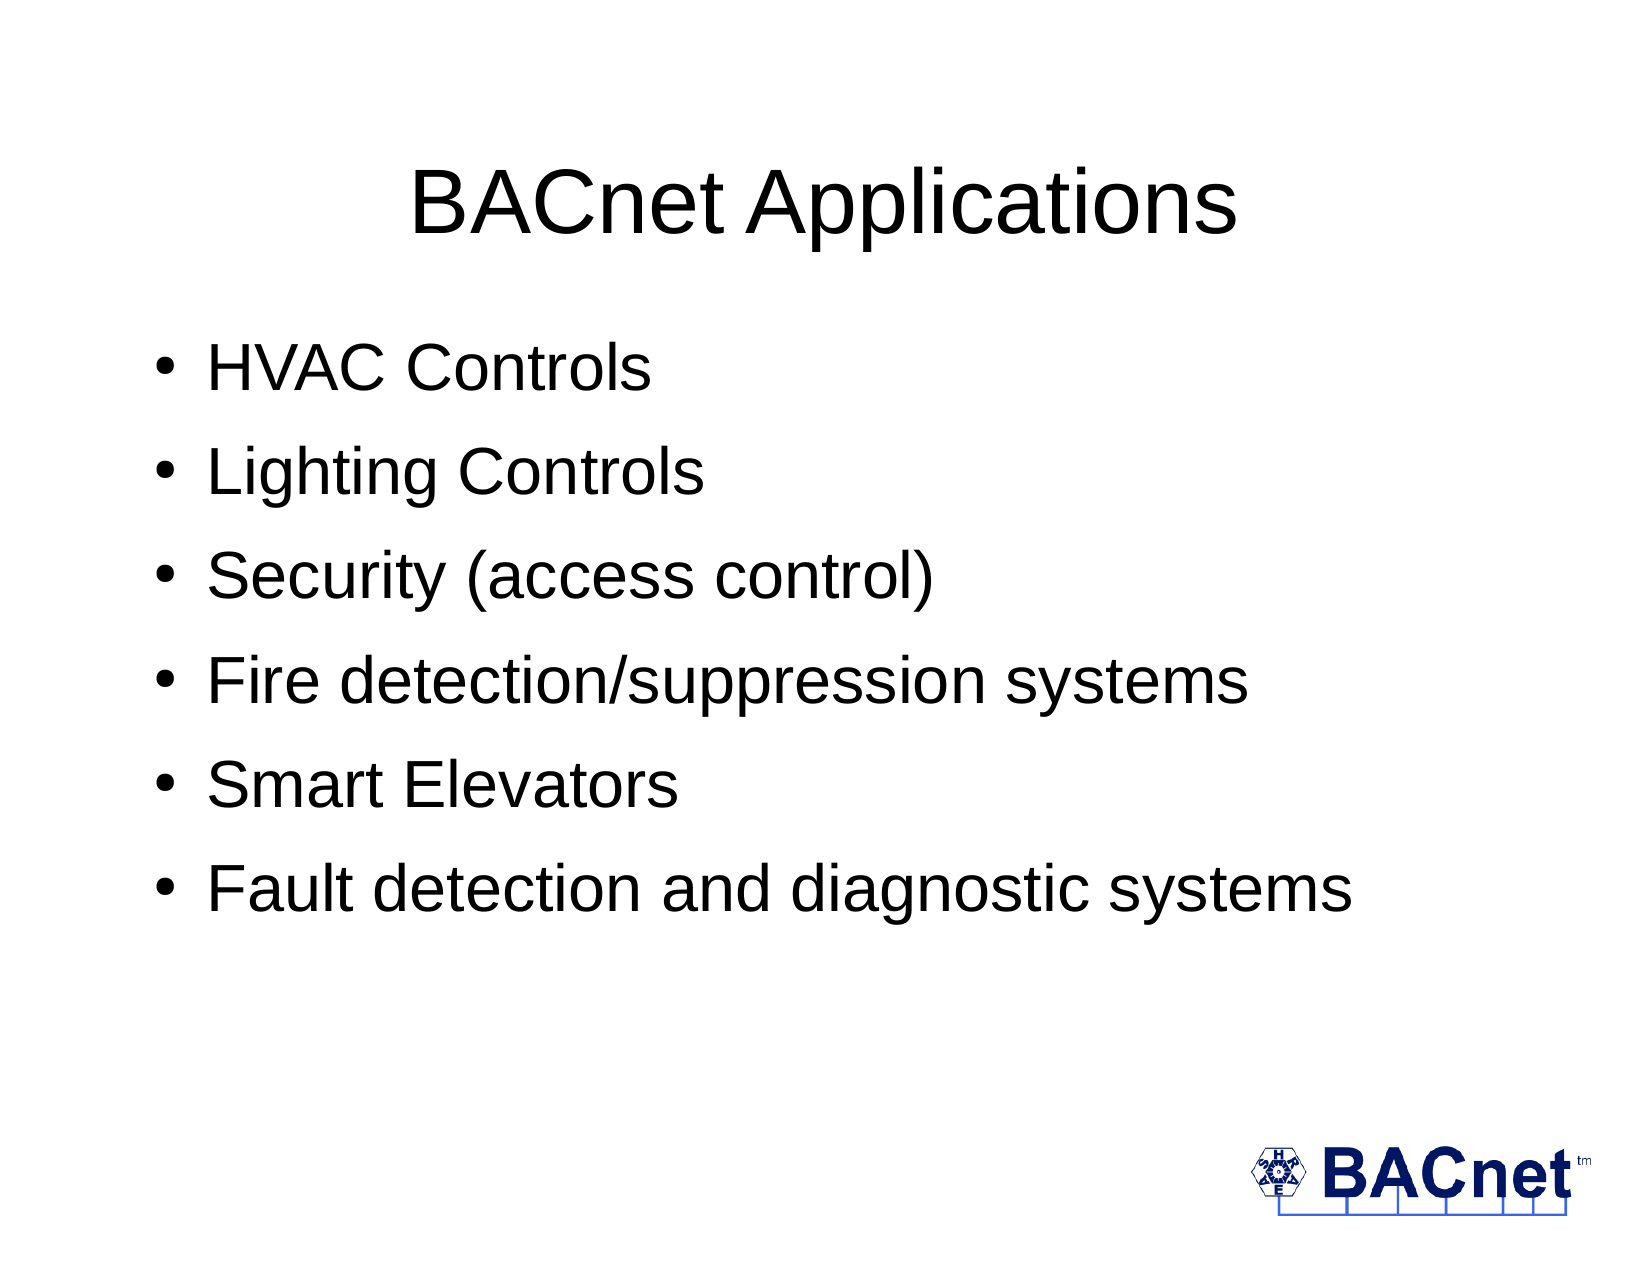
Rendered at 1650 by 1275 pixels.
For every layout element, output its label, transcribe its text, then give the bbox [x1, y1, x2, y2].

list HVAC Controls Lighting Controls Security (access control) Fire detection/suppression systems Smart Elevators Fault detection and diagnostic systems [135, 329, 1515, 1079]
title BACnet Applications [135, 112, 1515, 291]
picture [1251, 1146, 1591, 1216]
